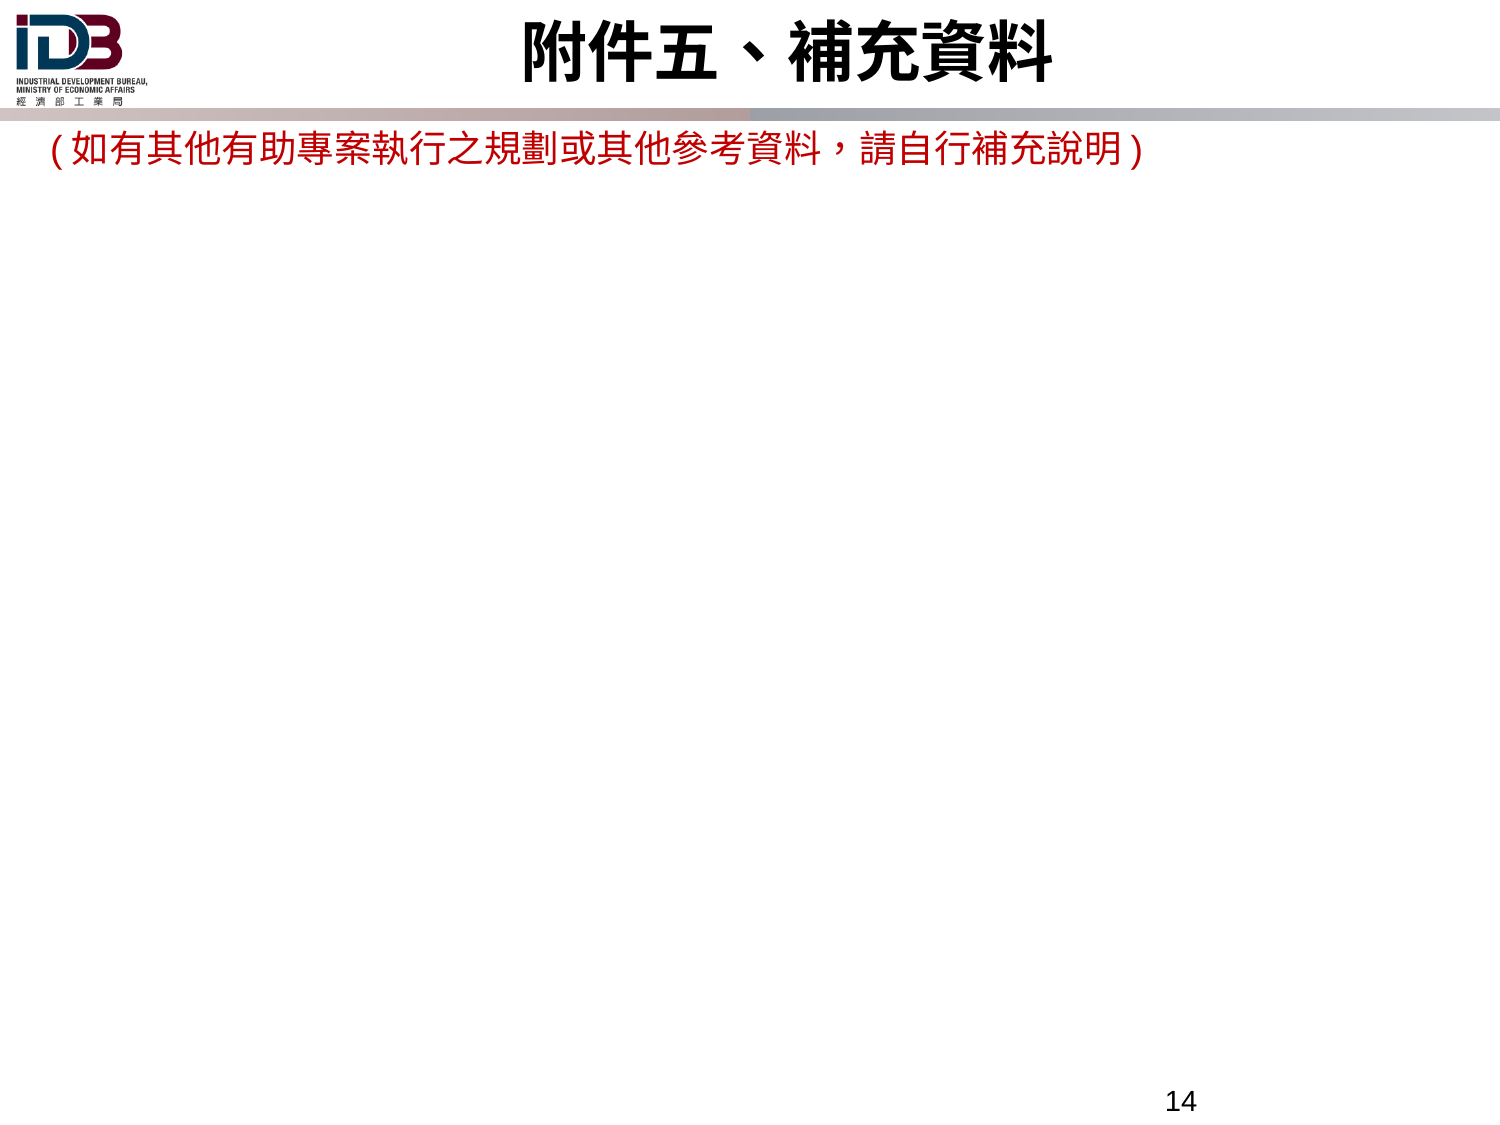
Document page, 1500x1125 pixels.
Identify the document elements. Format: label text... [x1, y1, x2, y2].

text_box (如有其他有助專案執行之規劃或其他參考資料，請自行補充說明) [35, 117, 1477, 177]
text_box 附件五、補充資料 [1007, 19, 1037, 63]
text_box 附件五、補充資料 [0, 19, 1500, 97]
text_box 附件五、補充資料 [875, 35, 899, 45]
